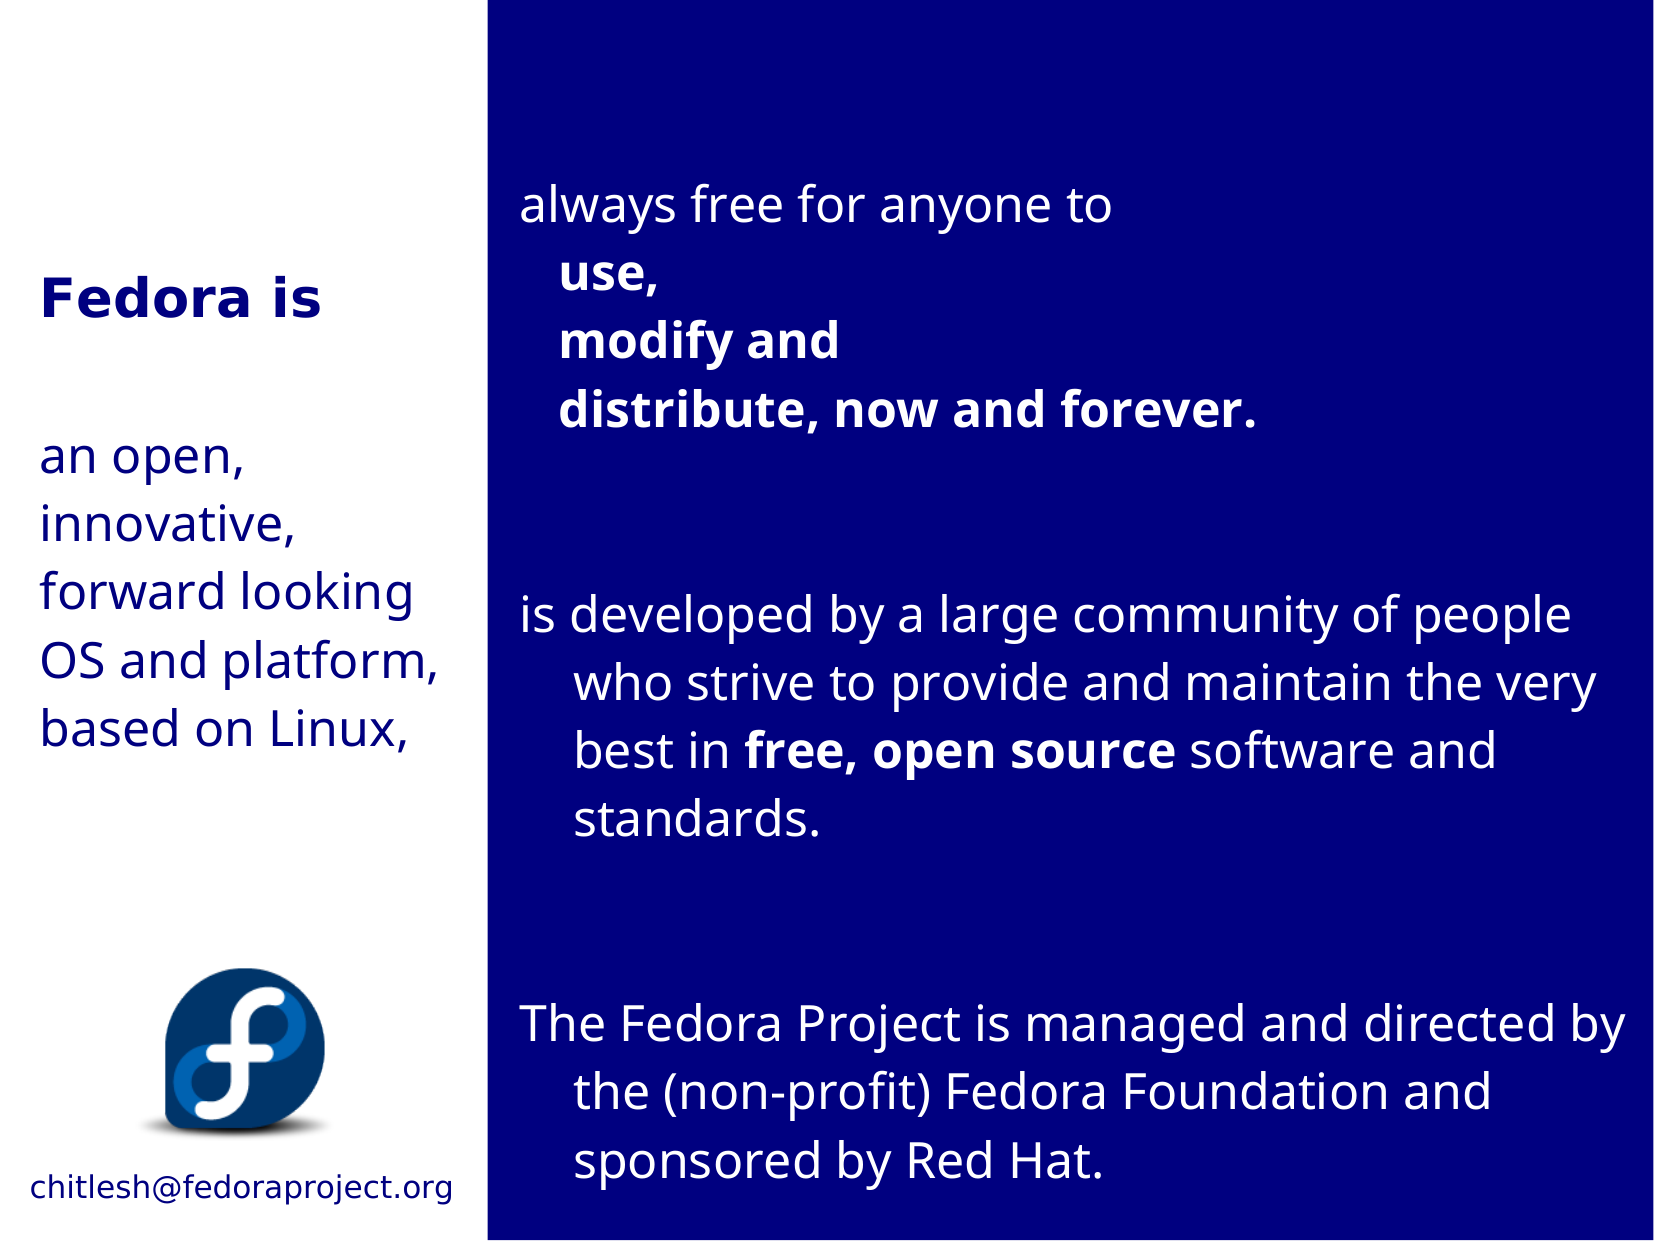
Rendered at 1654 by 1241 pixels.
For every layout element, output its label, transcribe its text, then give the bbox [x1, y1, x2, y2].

text_box always free for anyone to use, modify and distribute, now and forever. is developed by a large community of people who strive to provide and maintain the very best in free, open source software and standards. The Fedora Project is managed and directed by the (non-profit) Fedora Foundation and sponsored by Red Hat. [487, 161, 1651, 1028]
text_box an open, innovative, forward looking OS and platform, based on Linux, [7, 412, 448, 730]
text_box Fedora is [25, 259, 338, 338]
picture [132, 967, 339, 1141]
